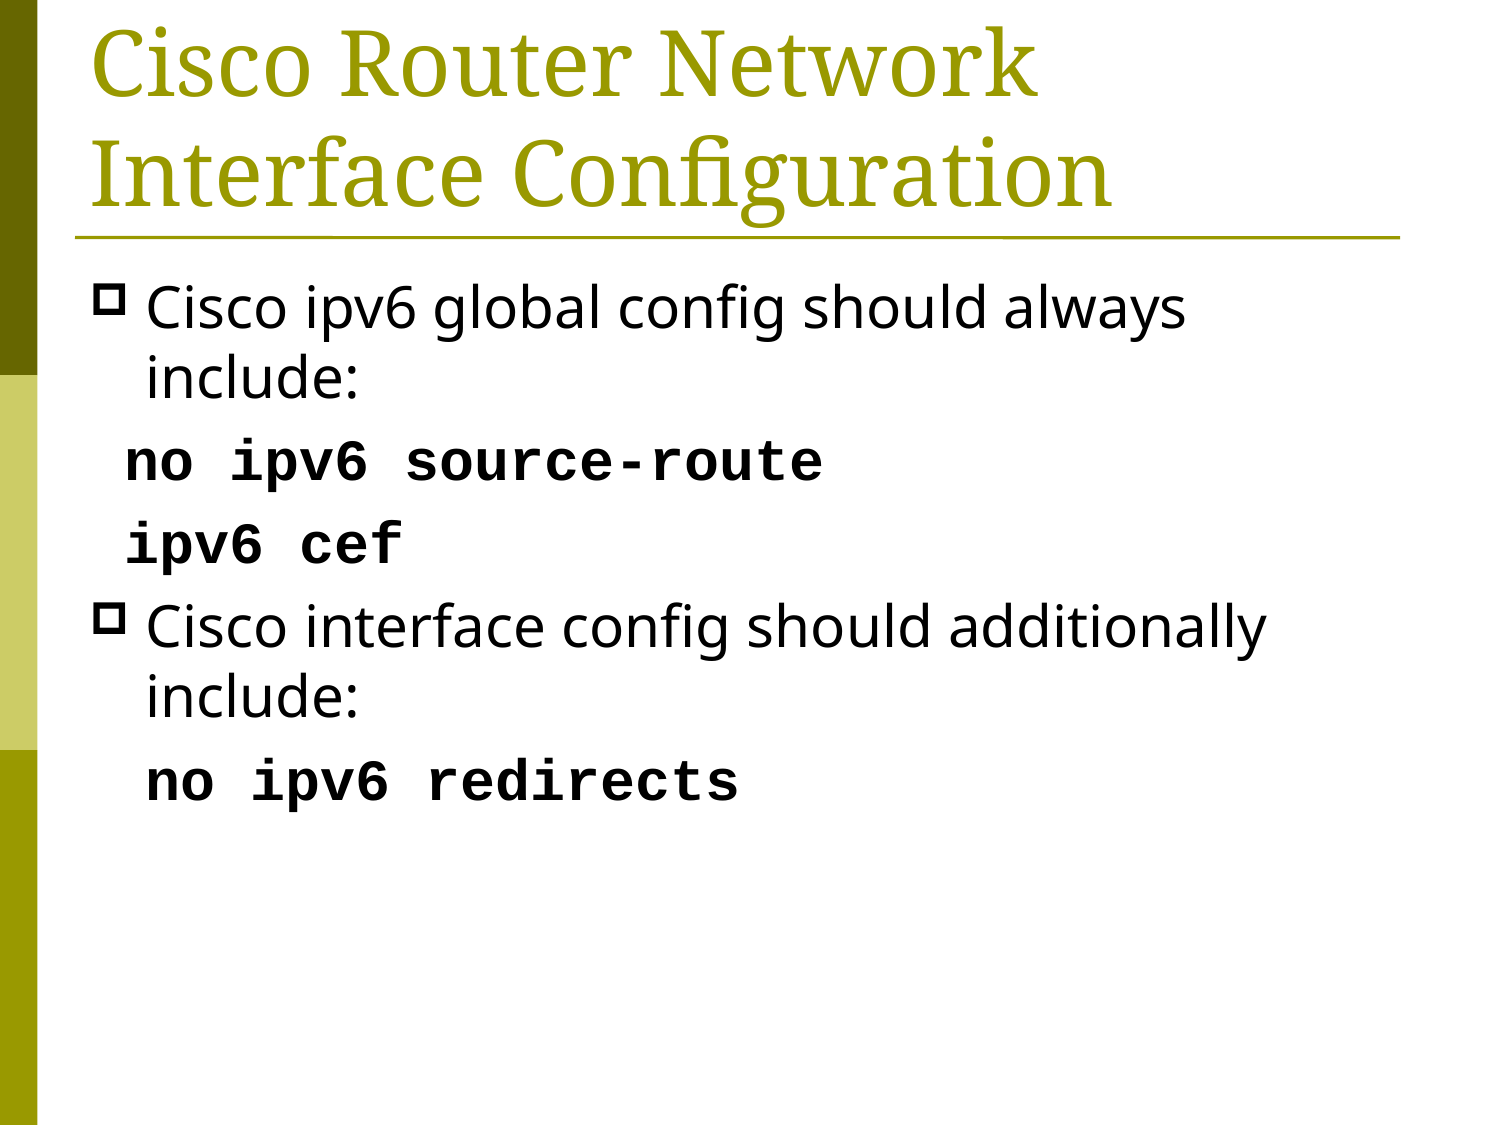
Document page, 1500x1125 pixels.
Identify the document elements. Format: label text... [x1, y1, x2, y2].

title Cisco Router Network Interface Configuration [75, 0, 1426, 233]
list Cisco ipv6 global config should always include: no ipv6 source-route ipv6 cef Cisco interface config should additionally include: no ipv6 redirects [75, 262, 1426, 1006]
